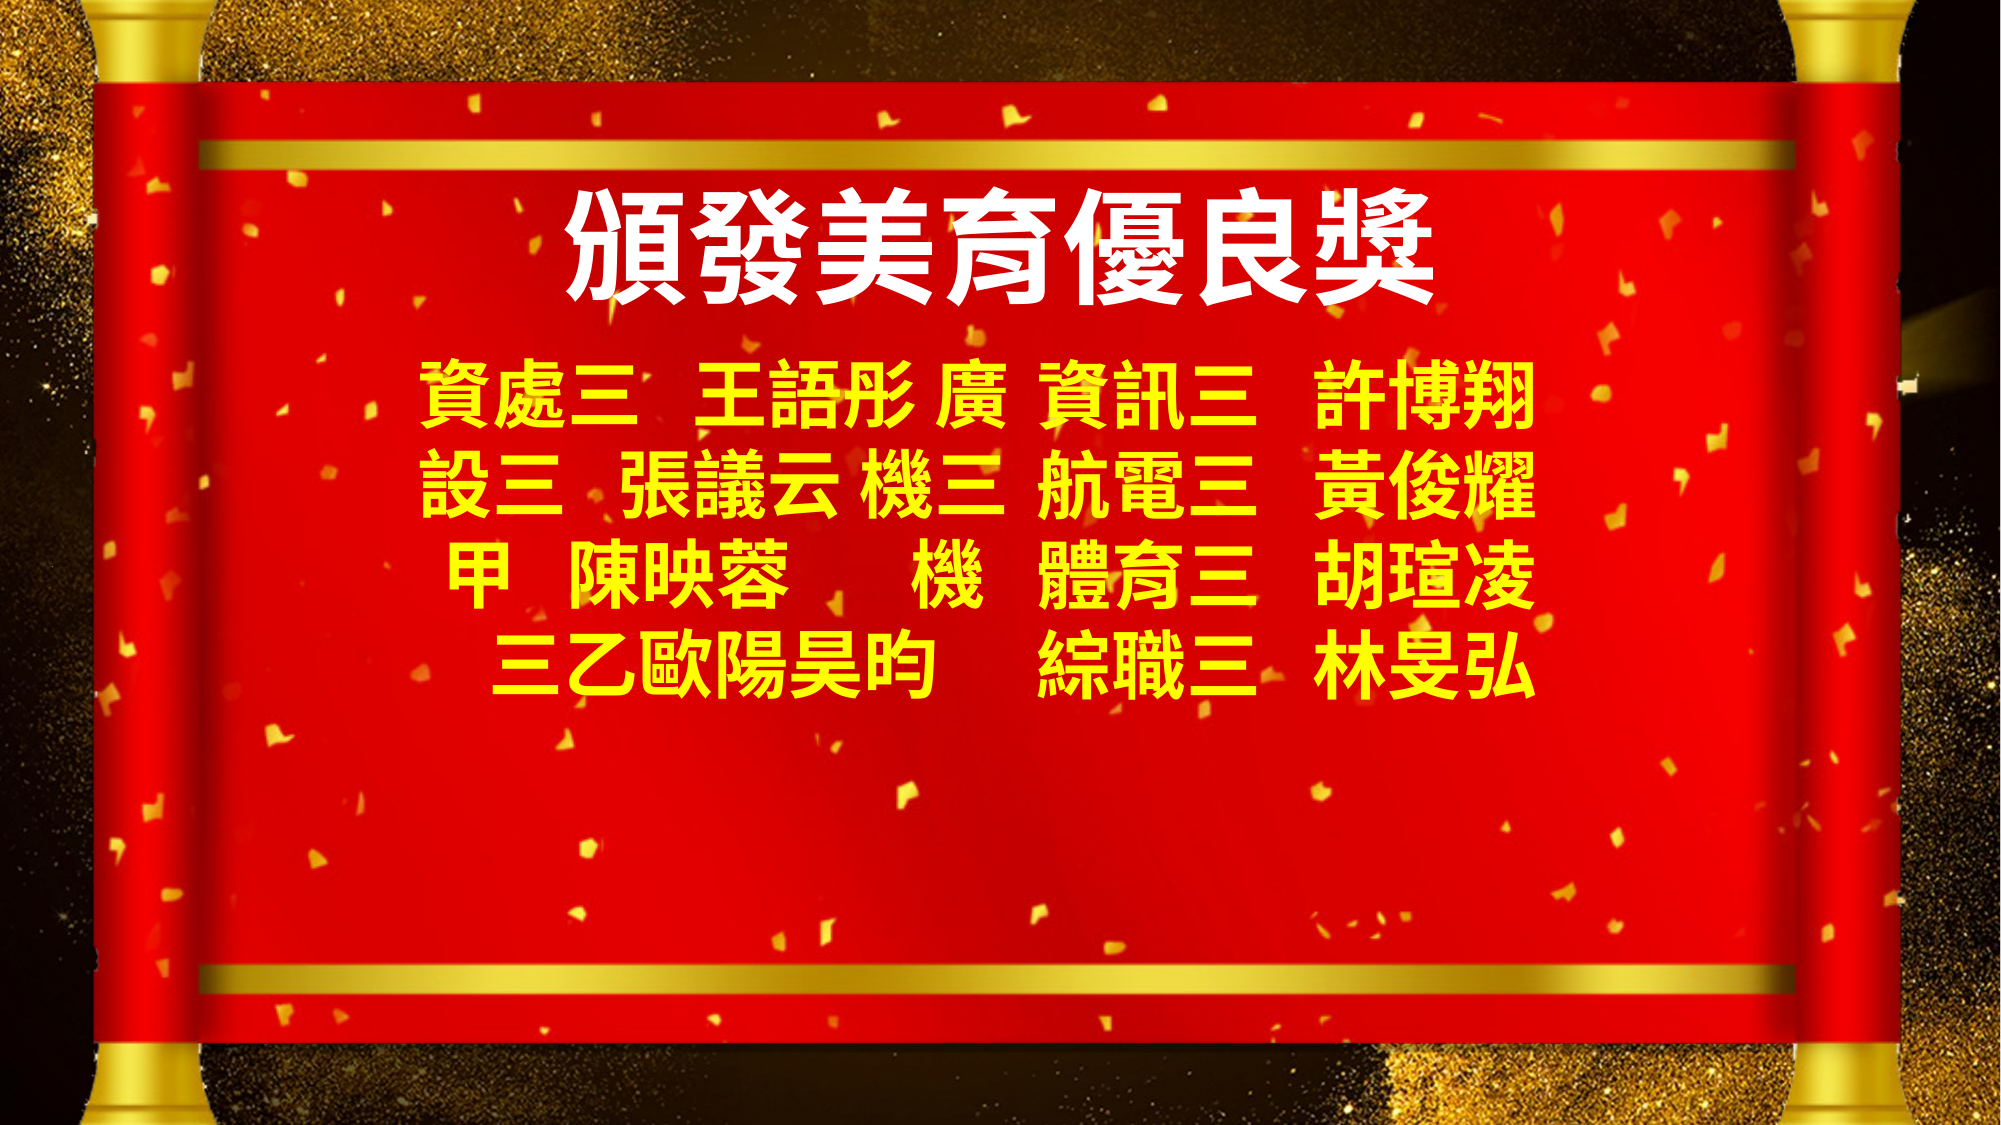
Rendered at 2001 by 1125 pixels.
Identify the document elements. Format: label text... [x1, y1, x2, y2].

text_box 資處三 王語彤 廣設三 張議云 機三甲 陳映蓉 機三乙歐陽昊昀 [391, 339, 1036, 719]
text_box 資訊三 許博翔 航電三 黃俊耀 體育三 胡瑄凌 綜職三 林旻弘 [983, 340, 1592, 720]
text_box 頒發美育優良獎 [451, 162, 1549, 330]
